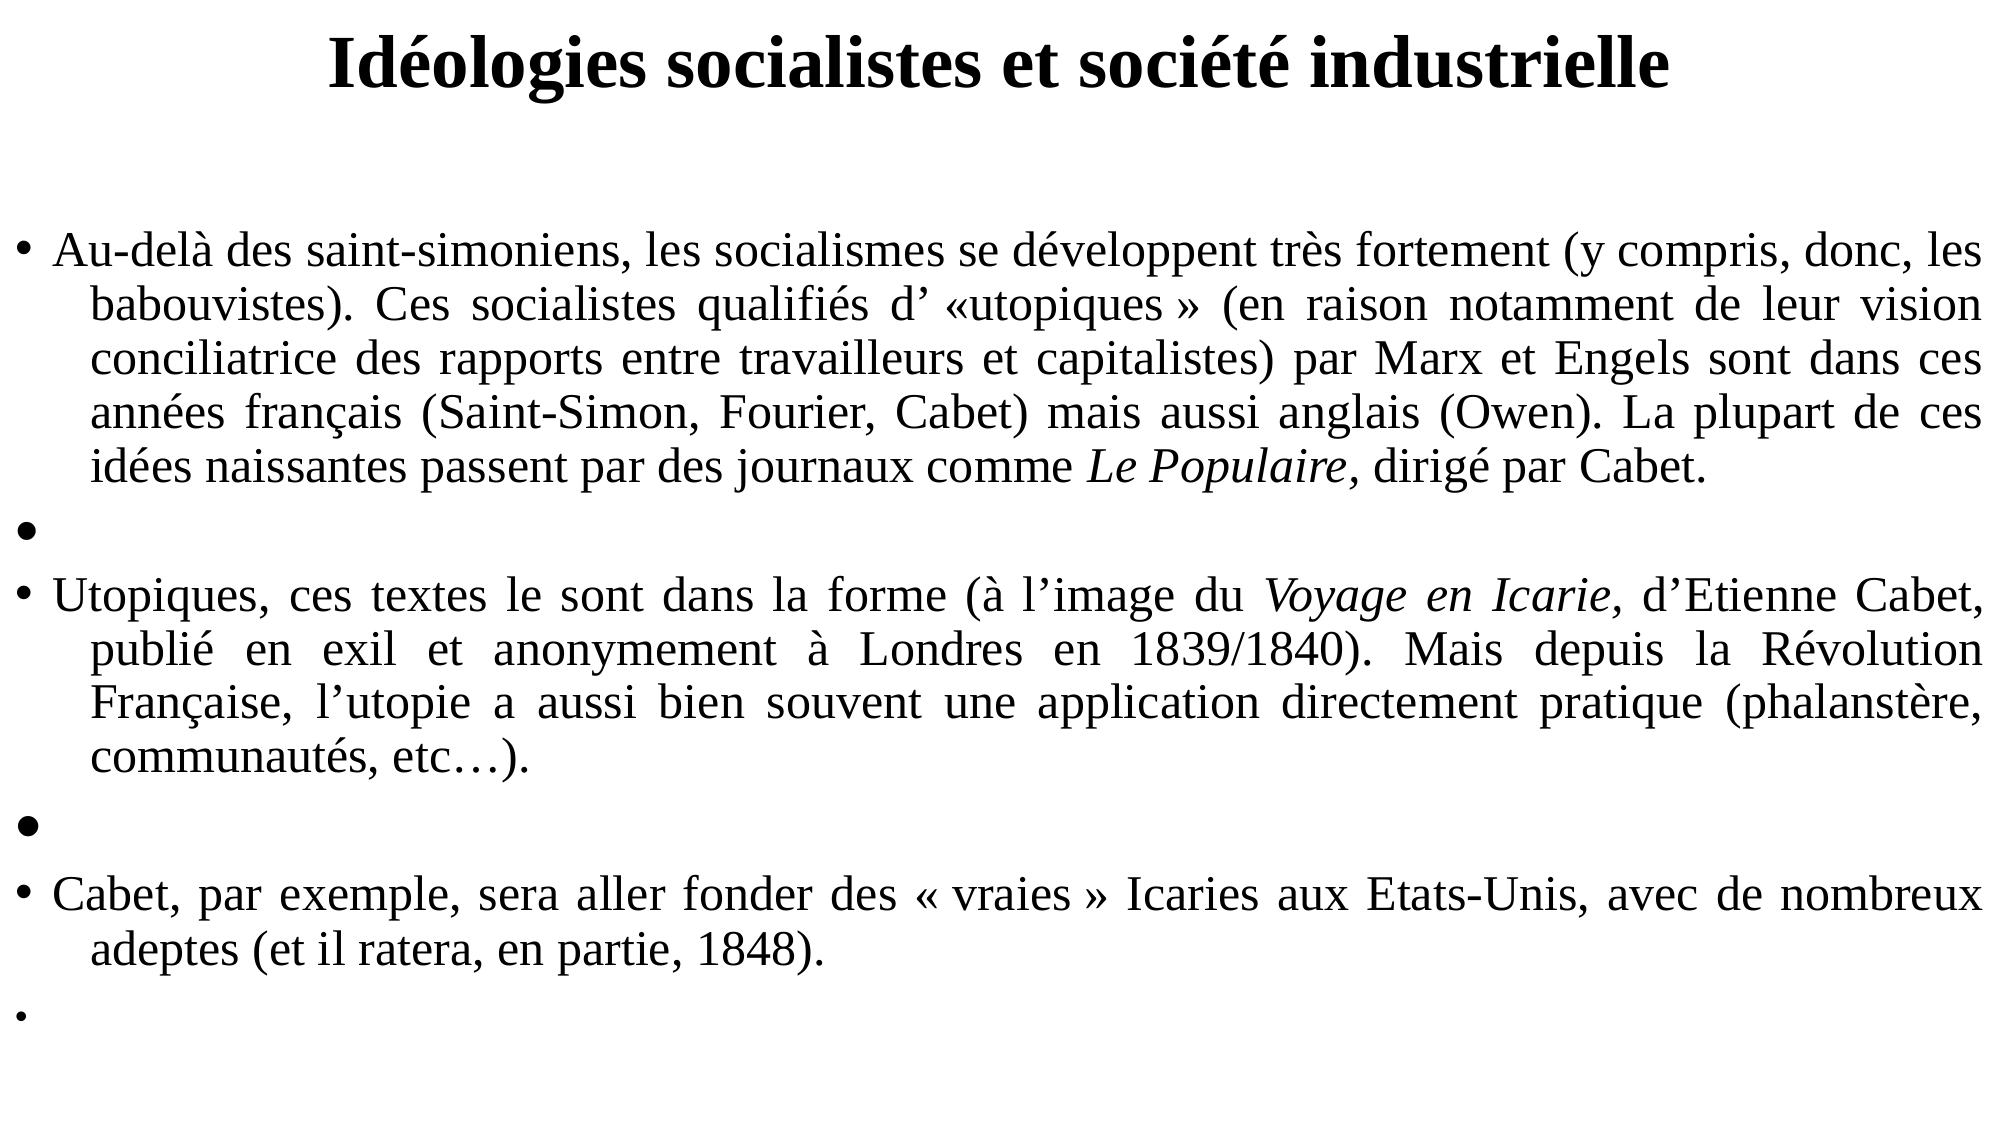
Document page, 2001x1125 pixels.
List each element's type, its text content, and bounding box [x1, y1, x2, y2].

list Au-delà des saint-simoniens, les socialismes se développent très fortement (y compris, donc, les babouvistes). Ces socialistes qualifiés d’ «utopiques » (en raison notamment de leur vision conciliatrice des rapports entre travailleurs et capitalistes) par Marx et Engels sont dans ces années français (Saint-Simon, Fourier, Cabet) mais aussi anglais (Owen). La plupart de ces idées naissantes passent par des journaux comme Le Populaire, dirigé par Cabet. Utopiques, ces textes le sont dans la forme (à l’image du Voyage en Icarie, d’Etienne Cabet, publié en exil et anonymement à Londres en 1839/1840). Mais depuis la Révolution Française, l’utopie a aussi bien souvent une application directement pratique (phalanstère, communautés, etc…). Cabet, par exemple, sera aller fonder des « vraies » Icaries aux Etats-Unis, avec de nombreux adeptes (et il ratera, en partie, 1848). [0, 215, 2000, 1125]
title Idéologies socialistes et société industrielle [249, 0, 1750, 126]
